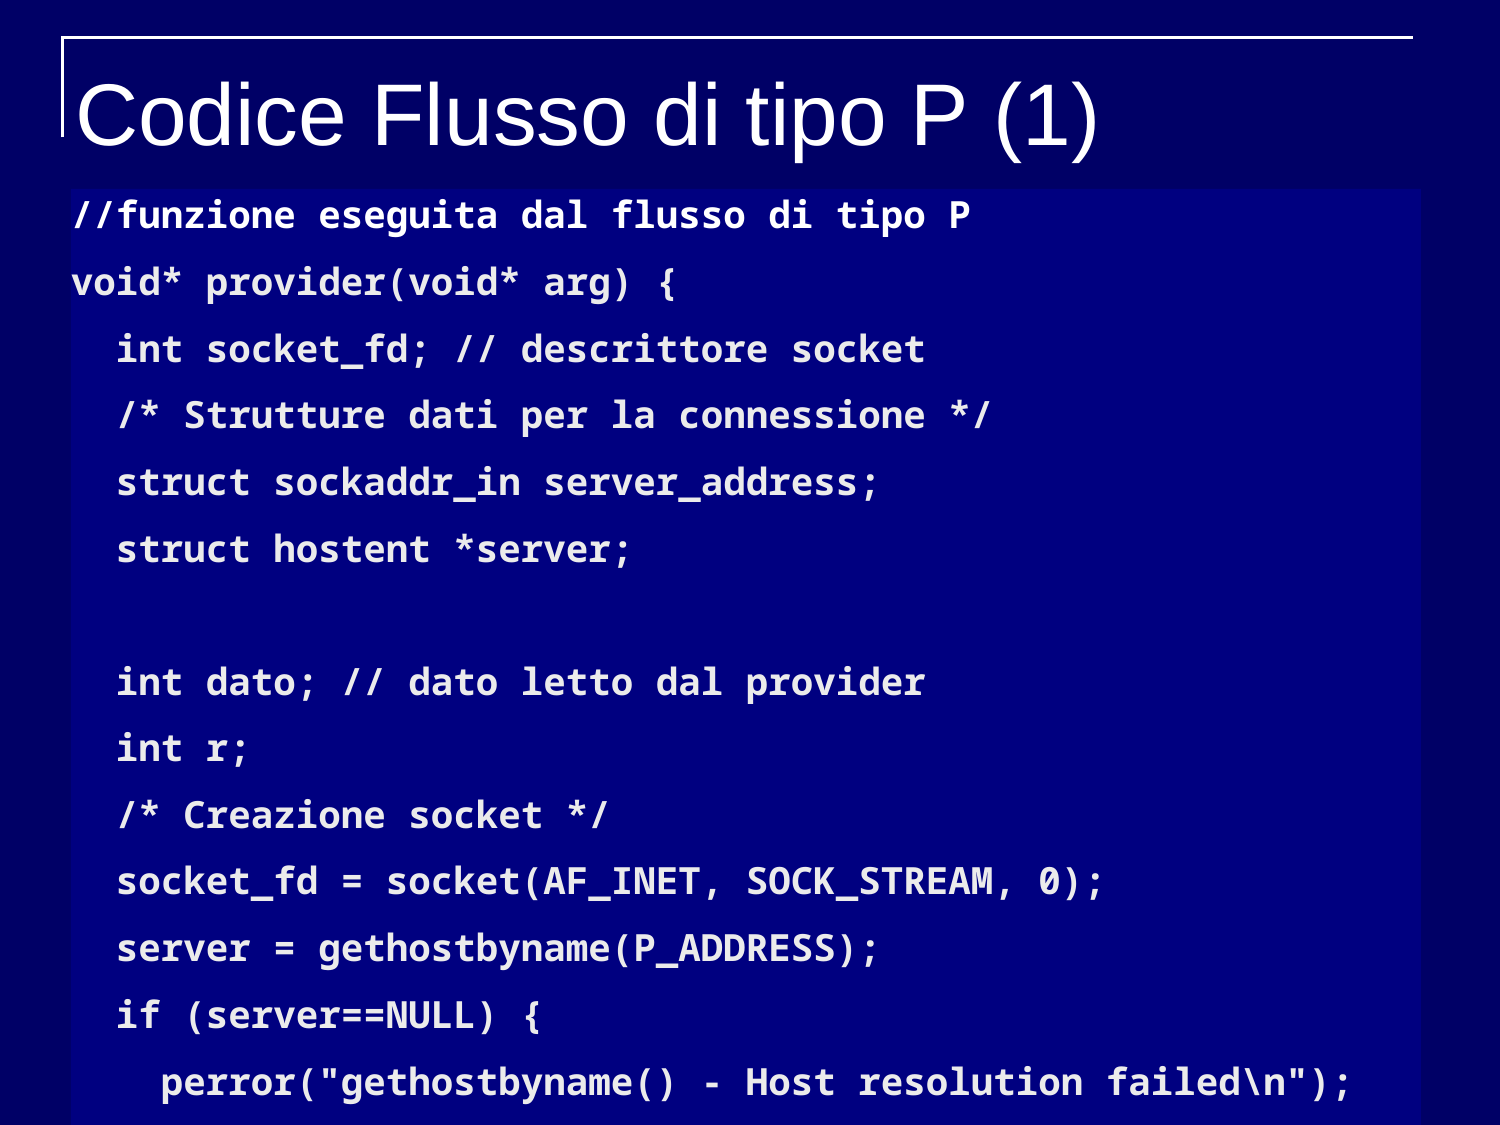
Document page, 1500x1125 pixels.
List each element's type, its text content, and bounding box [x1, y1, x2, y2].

title Codice Flusso di tipo P (1) [75, 52, 1426, 178]
list //funzione eseguita dal flusso di tipo P void* provider(void* arg) { int socket_fd; // descrittore socket /* Strutture dati per la connessione */ struct sockaddr_in server_address; struct hostent *server; int dato; // dato letto dal provider int r; /* Creazione socket */ socket_fd = socket(AF_INET, SOCK_STREAM, 0); server = gethostbyname(P_ADDRESS); if (server==NULL) { perror("gethostbyname() - Host resolution failed\n"); exit(-1); } [70, 188, 1421, 1104]
